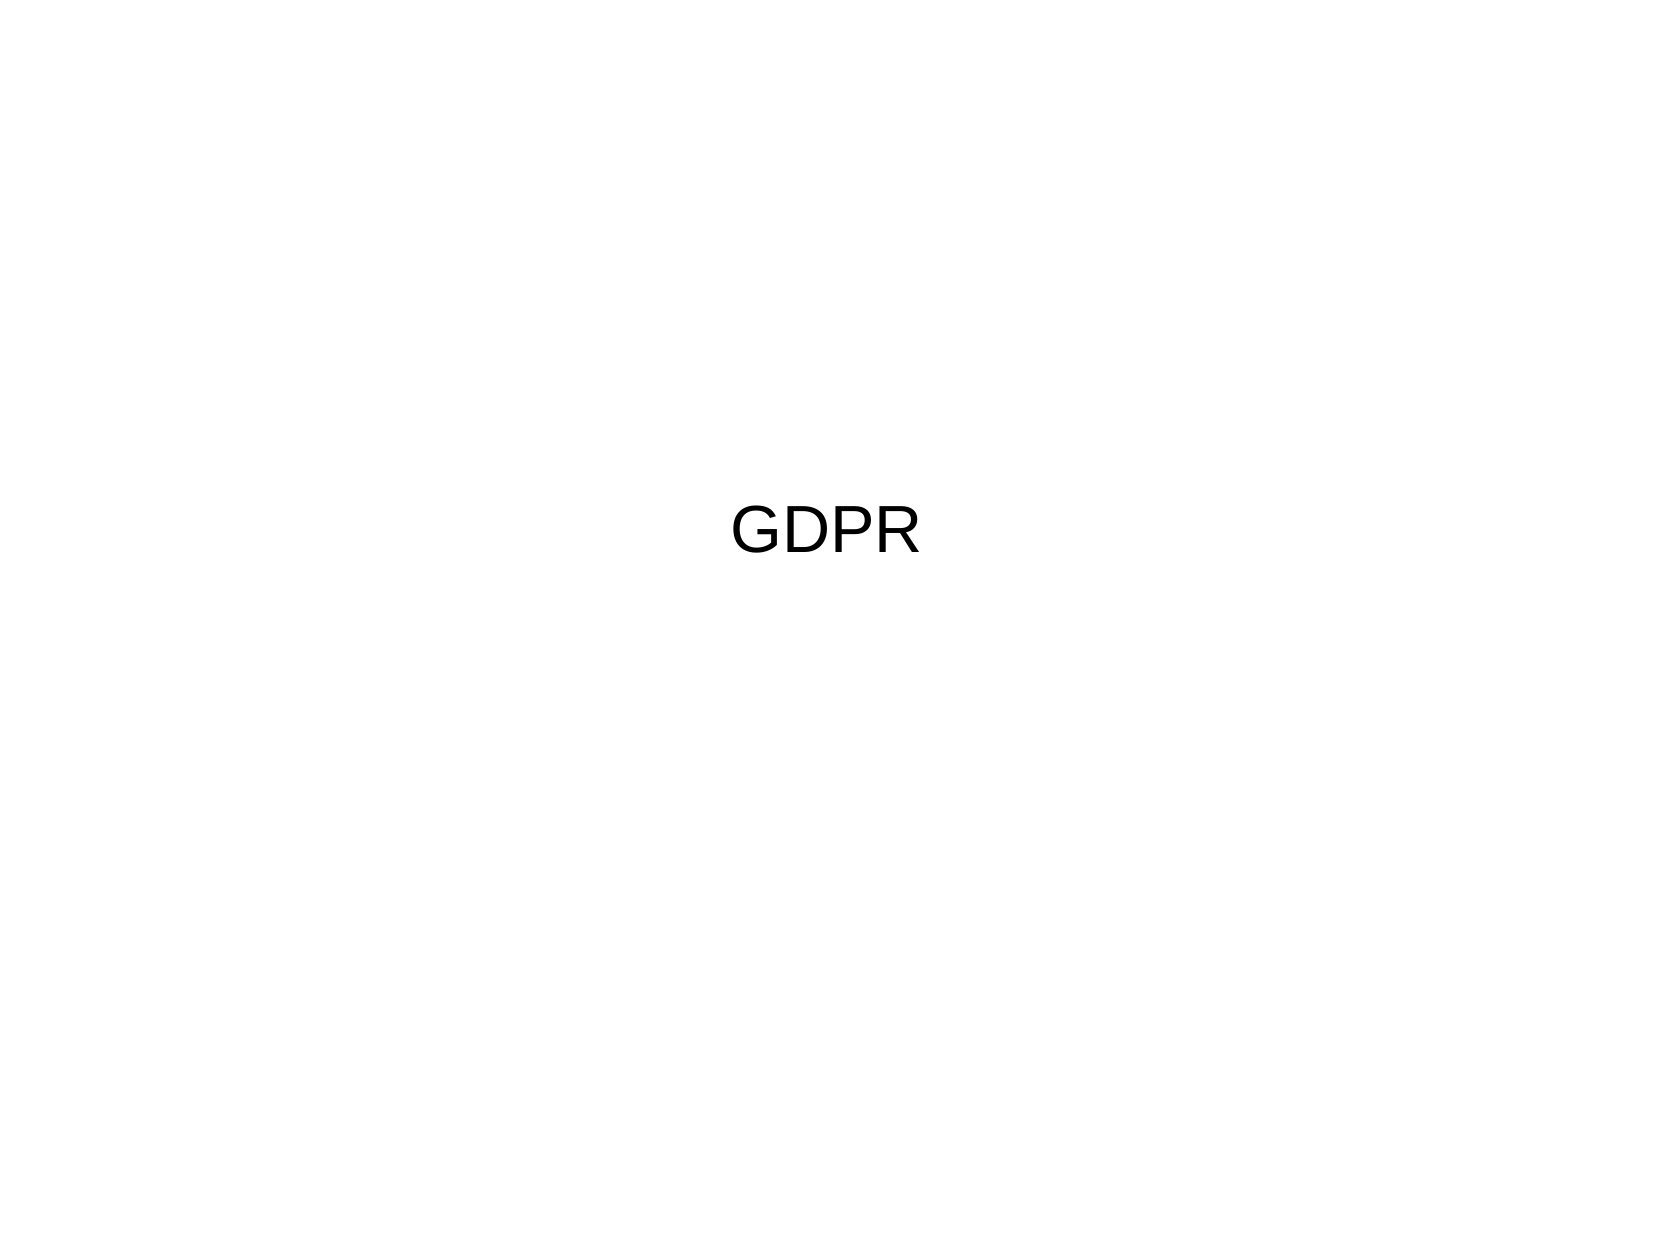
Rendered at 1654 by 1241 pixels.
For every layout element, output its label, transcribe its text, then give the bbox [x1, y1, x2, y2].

subtitle GDPR [82, 49, 1571, 1010]
